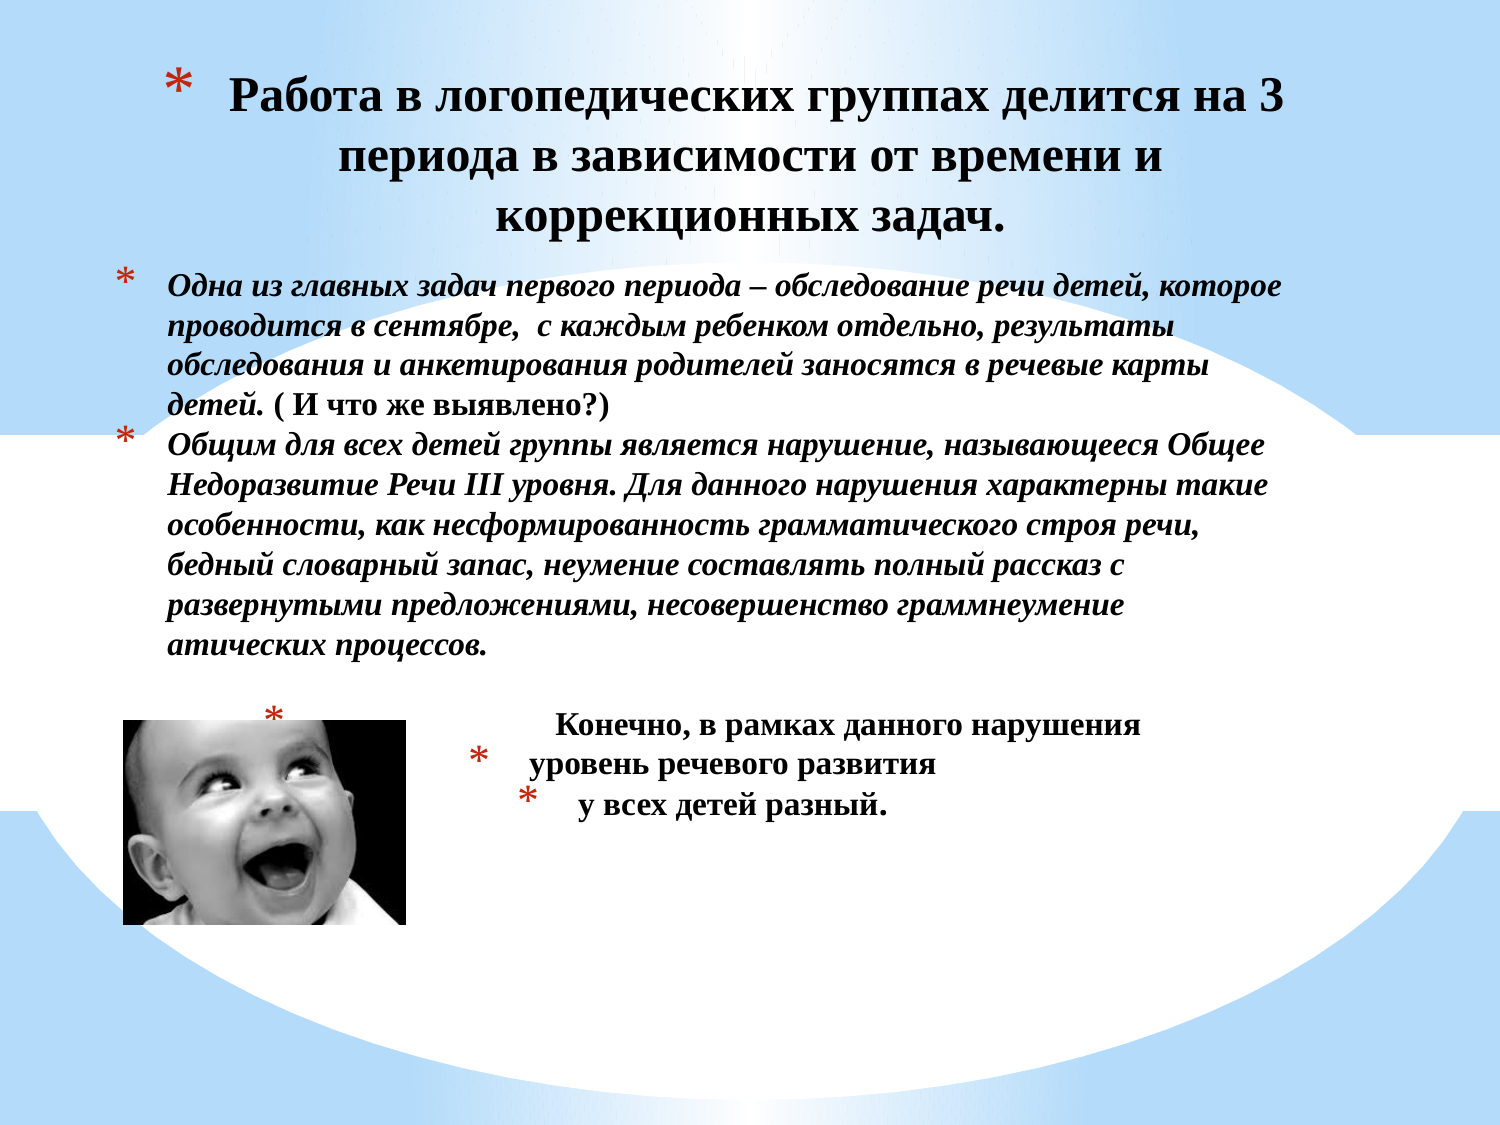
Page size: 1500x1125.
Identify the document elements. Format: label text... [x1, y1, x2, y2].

picture [123, 720, 406, 925]
subtitle Одна из главных задач первого периода – обследование речи детей, которое проводится в сентябре, с каждым ребенком отдельно, результаты обследования и анкетирования родителей заносятся в речевые карты детей. ( И что же выявлено?) Общим для всех детей группы является нарушение, называющееся Общее Недоразвитие Речи III уровня. Для данного нарушения характерны такие особенности, как несформированность грамматического строя речи, бедный словарный запас, неумение составлять полный рассказ с развернутыми предложениями, несовершенство граммнеумение атических процессов. Конечно, в рамках данного нарушения уровень речевого развития у всех детей разный. [100, 255, 1306, 974]
title Работа в логопедических группах делится на 3 периода в зависимости от времени и коррекционных задач. [135, 54, 1313, 256]
